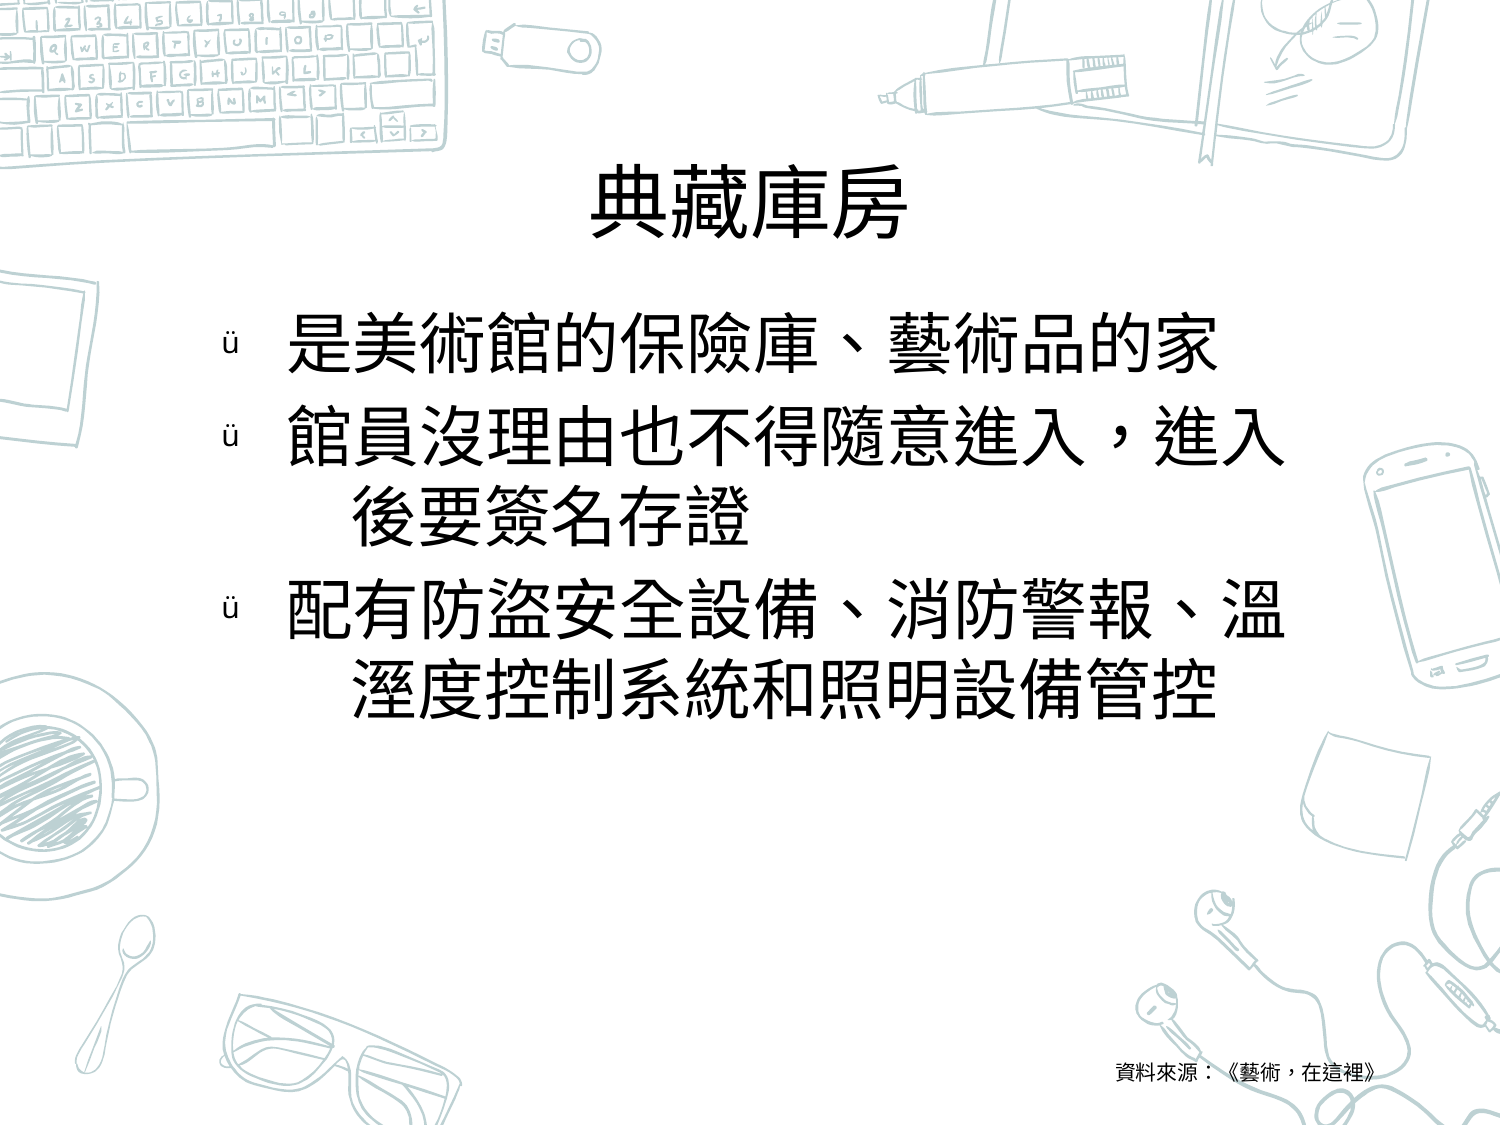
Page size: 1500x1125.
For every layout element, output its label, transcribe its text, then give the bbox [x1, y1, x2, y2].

title 典藏庫房 [185, 136, 1315, 264]
list 是美術館的保險庫、藝術品的家 館員沒理由也不得隨意進入，進入後要簽名存證 配有防盜安全設備、消防警報、溫溼度控制系統和照明設備管控 [185, 287, 1315, 1053]
text_box 資料來源：《藝術，在這裡》 [1090, 1052, 1500, 1093]
